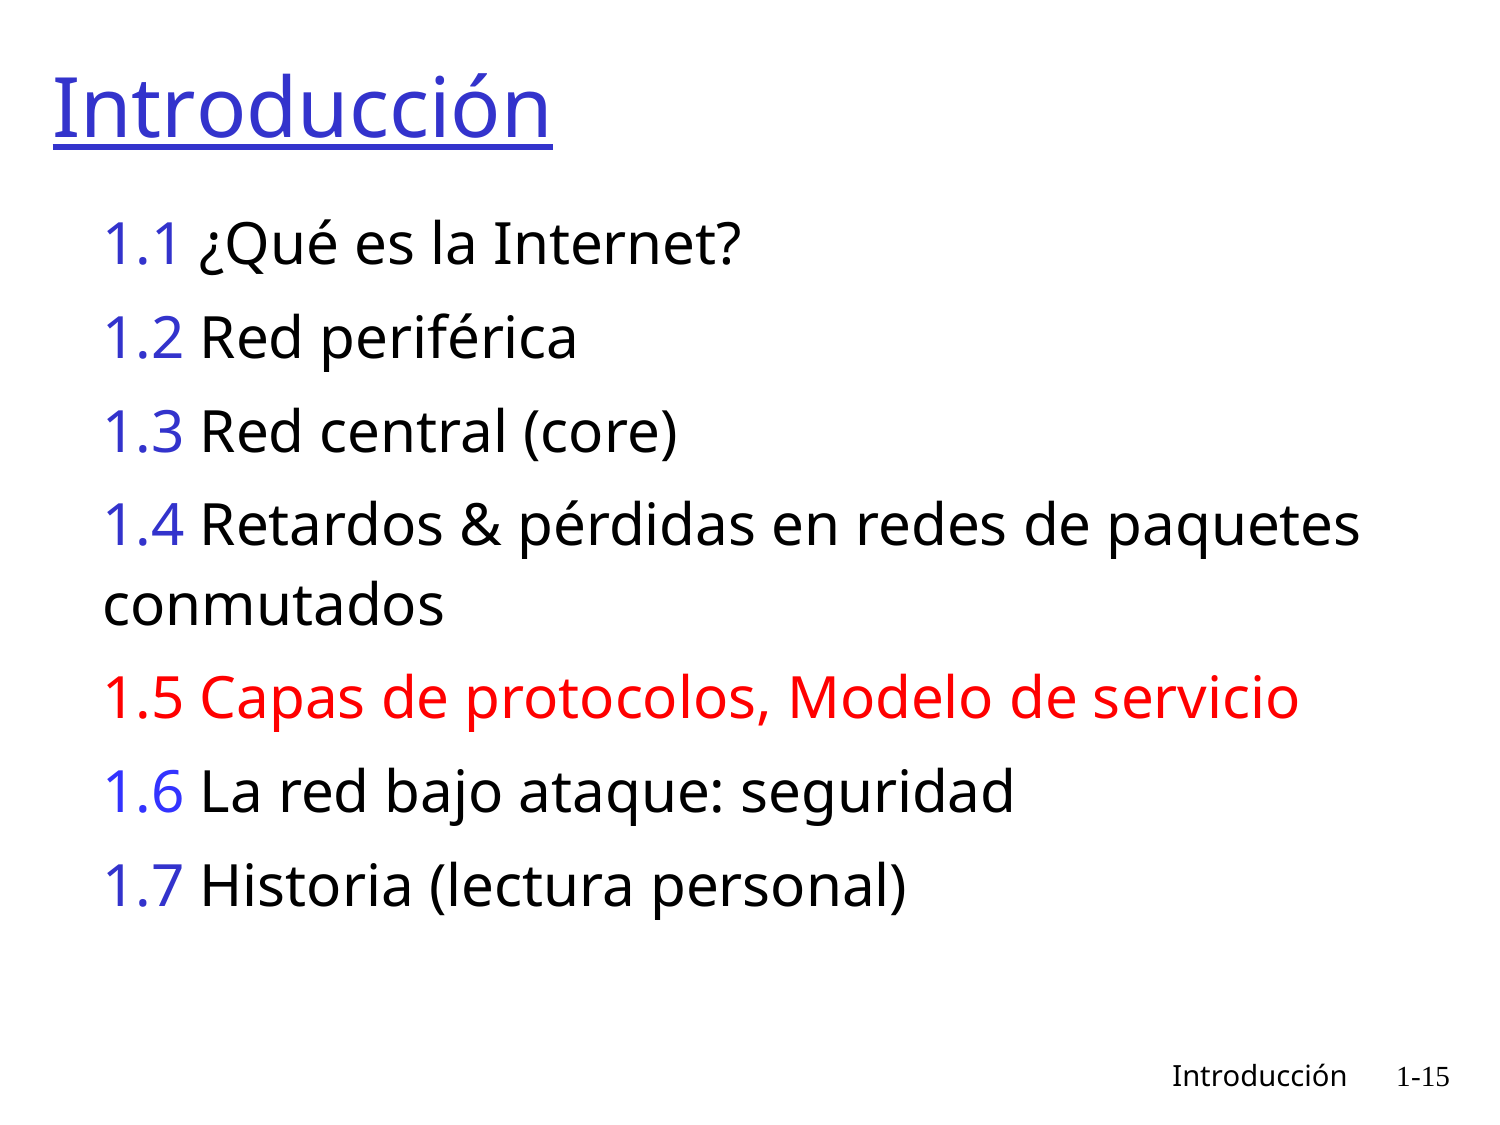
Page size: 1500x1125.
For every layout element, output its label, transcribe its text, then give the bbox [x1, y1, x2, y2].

text_box 1-<number> [1362, 1050, 1466, 1125]
text_box Introducción [887, 1051, 1362, 1125]
list 1.1 ¿Qué es la Internet? 1.2 Red periférica 1.3 Red central (core) 1.4 Retardos & pérdidas en redes de paquetes conmutados 1.5 Capas de protocolos, Modelo de servicio 1.6 La red bajo ataque: seguridad 1.7 Historia (lectura personal) [87, 195, 1463, 1051]
title Introducción [37, 23, 1463, 188]
